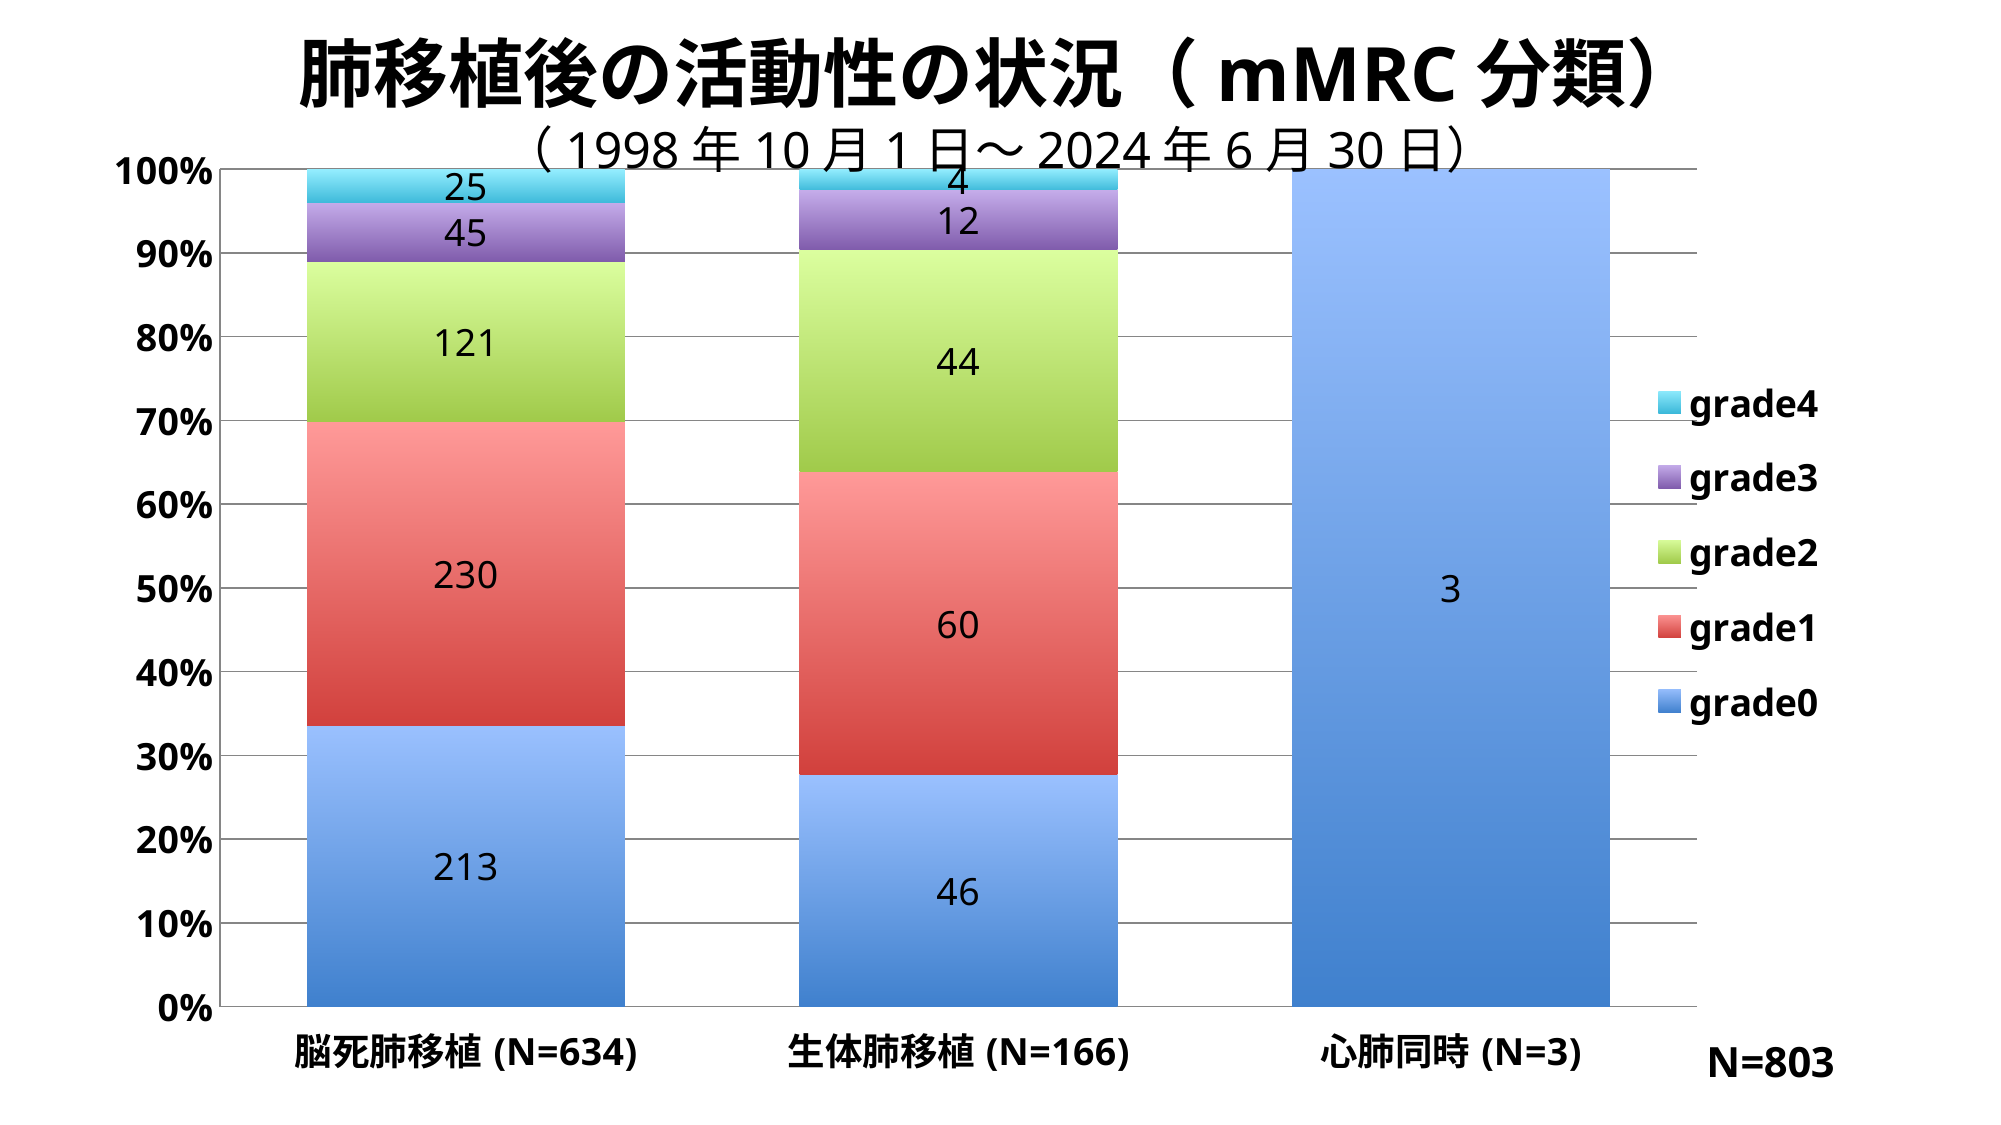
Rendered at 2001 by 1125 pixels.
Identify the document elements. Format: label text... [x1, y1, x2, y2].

title 肺移植後の活動性の状況（mMRC分類） [55, 29, 1945, 125]
text_box （1998年10月1日～2024年6月30日） [409, 112, 1591, 184]
chart [76, 125, 1932, 1096]
